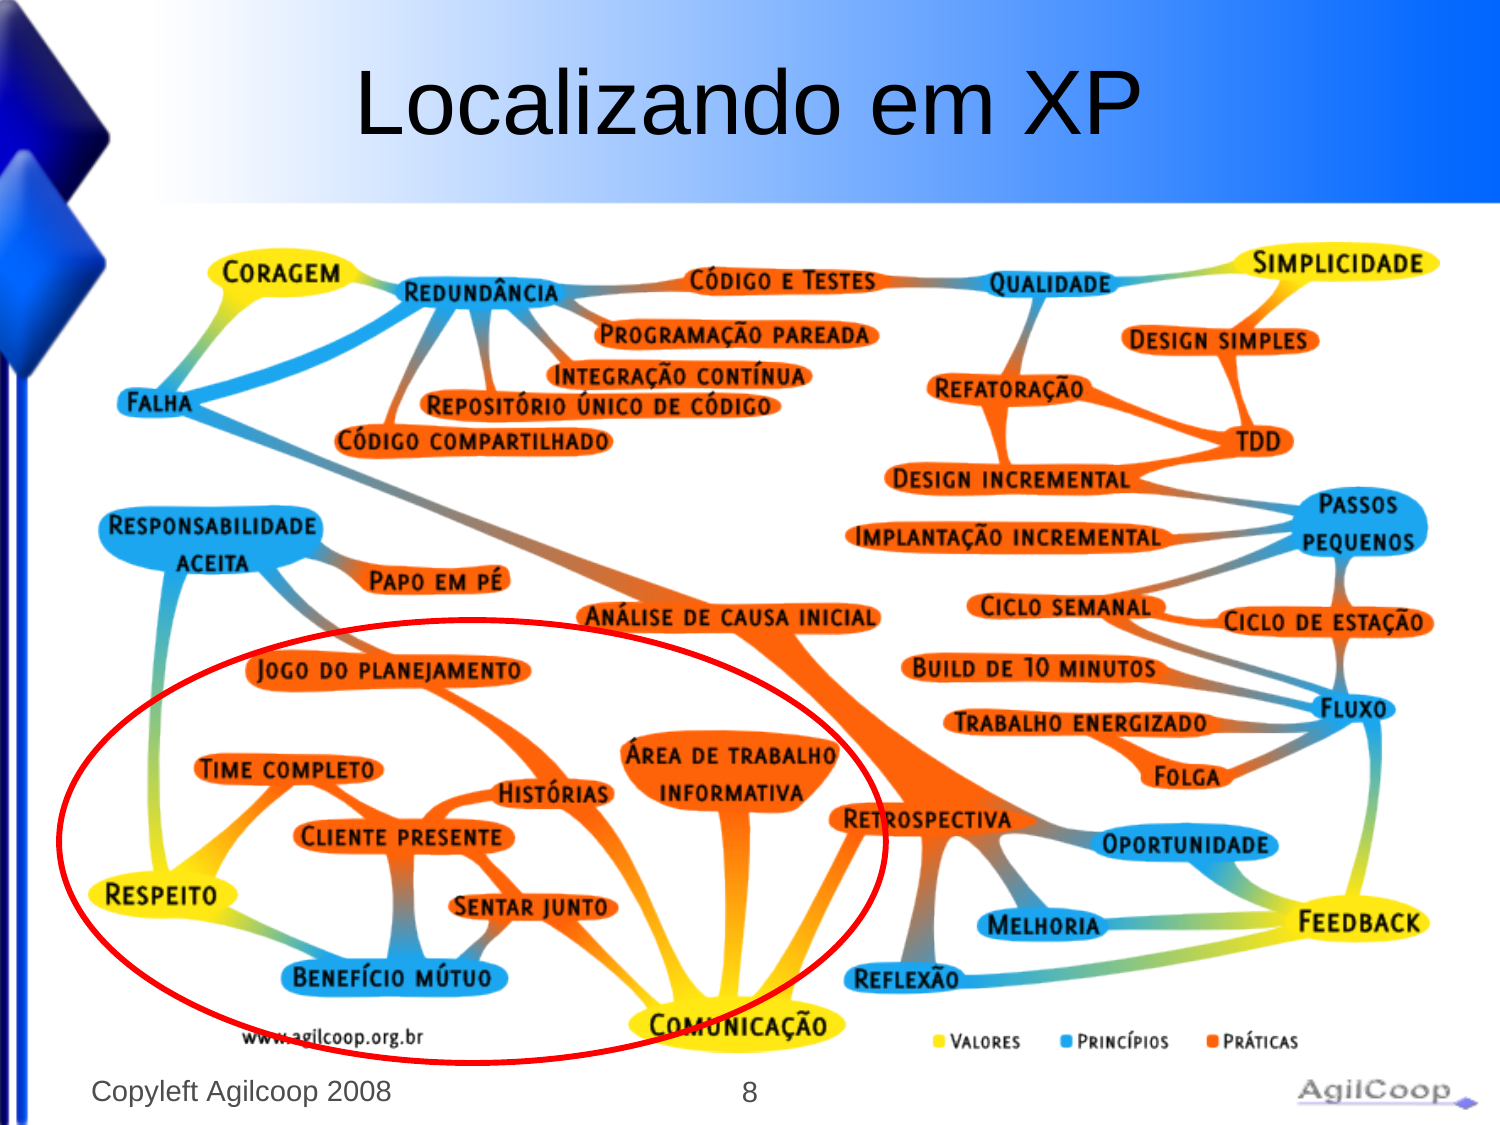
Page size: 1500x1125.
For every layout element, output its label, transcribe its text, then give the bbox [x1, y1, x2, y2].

picture [0, 0, 1500, 1125]
title Localizando em XP [75, 16, 1426, 189]
